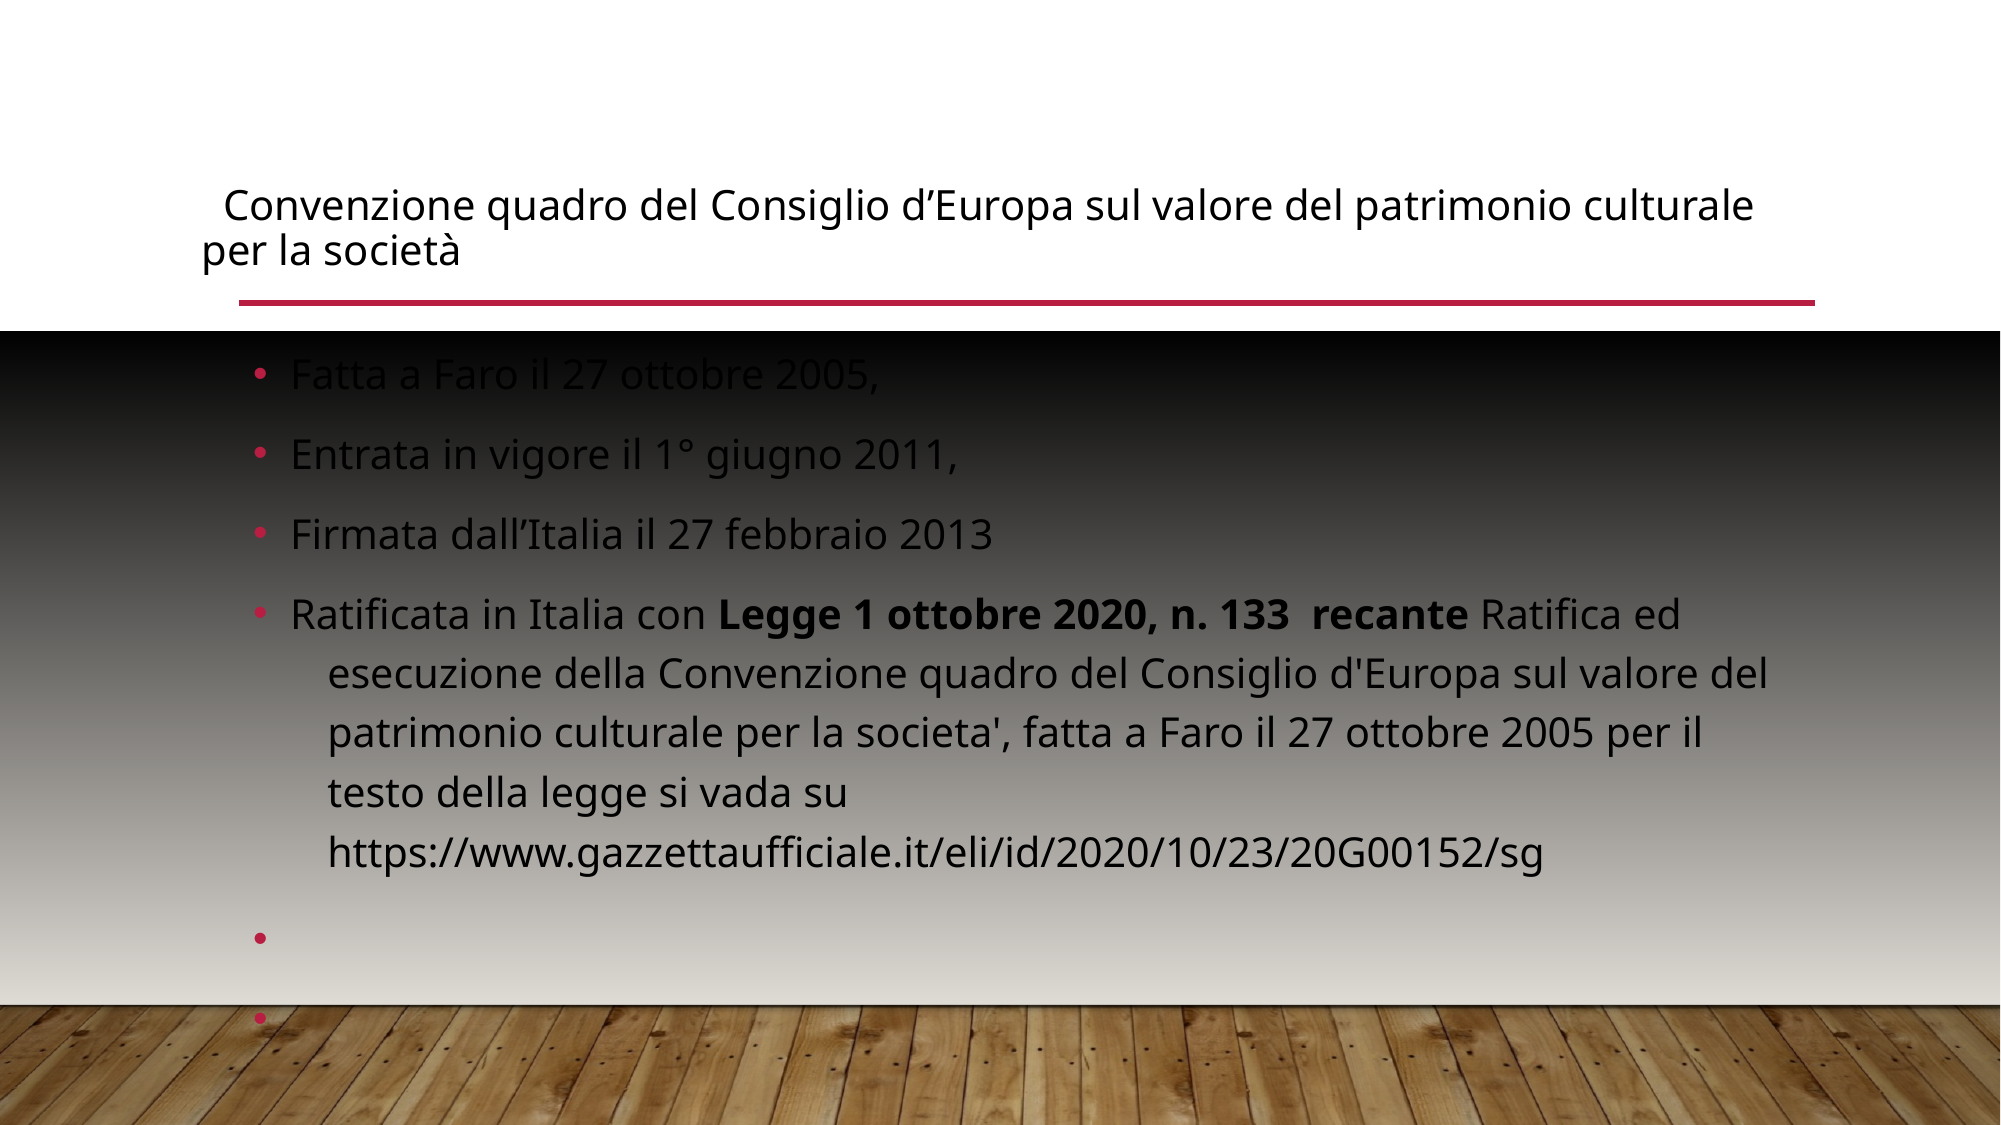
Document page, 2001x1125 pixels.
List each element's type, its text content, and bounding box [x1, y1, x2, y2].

list Fatta a Faro il 27 ottobre 2005, Entrata in vigore il 1° giugno 2011, Firmata dall’Italia il 27 febbraio 2013 Ratificata in Italia con Legge 1 ottobre 2020, n. 133 recante Ratifica ed esecuzione della Convenzione quadro del Consiglio d'Europa sul valore del patrimonio culturale per la societa', fatta a Faro il 27 ottobre 2005 per il testo della legge si vada su https://www.gazzettaufficiale.it/eli/id/2020/10/23/20G00152/sg [238, 330, 1814, 897]
title Convenzione quadro del Consiglio d’Europa sul valore del patrimonio culturale per la società [186, 131, 1814, 305]
